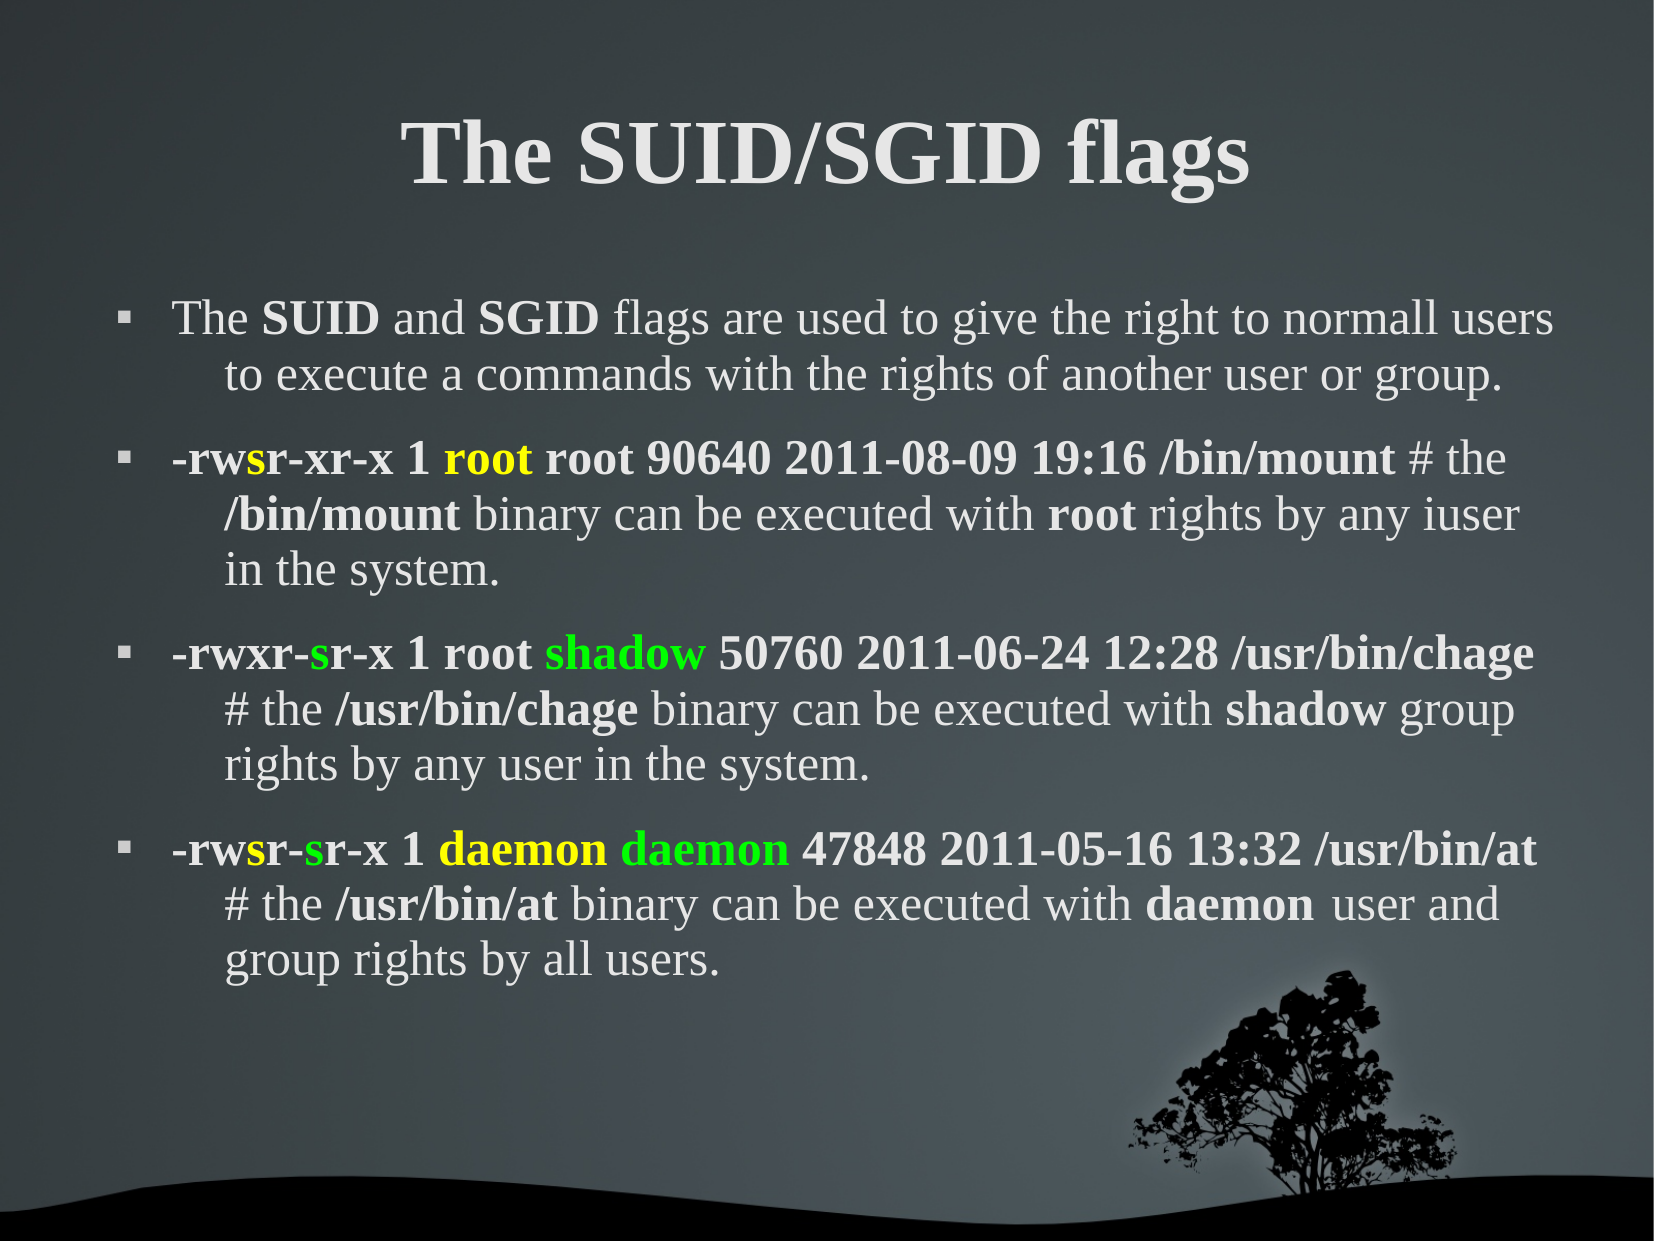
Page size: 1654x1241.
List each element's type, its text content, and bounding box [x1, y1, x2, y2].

list The SUID and SGID flags are used to give the right to normall users to execute a commands with the rights of another user or group. -rwsr-xr-x 1 root root 90640 2011-08-09 19:16 /bin/mount # the /bin/mount binary can be executed with root rights by any iuser in the system. -rwxr-sr-x 1 root shadow 50760 2011-06-24 12:28 /usr/bin/chage # the /usr/bin/chage binary can be executed with shadow group rights by any user in the system. -rwsr-sr-x 1 daemon daemon 47848 2011-05-16 13:32 /usr/bin/at # the /usr/bin/at binary can be executed with daemon user and group rights by all users. [82, 290, 1571, 1208]
picture [0, 0, 1654, 1241]
title The SUID/SGID flags [82, 49, 1571, 257]
